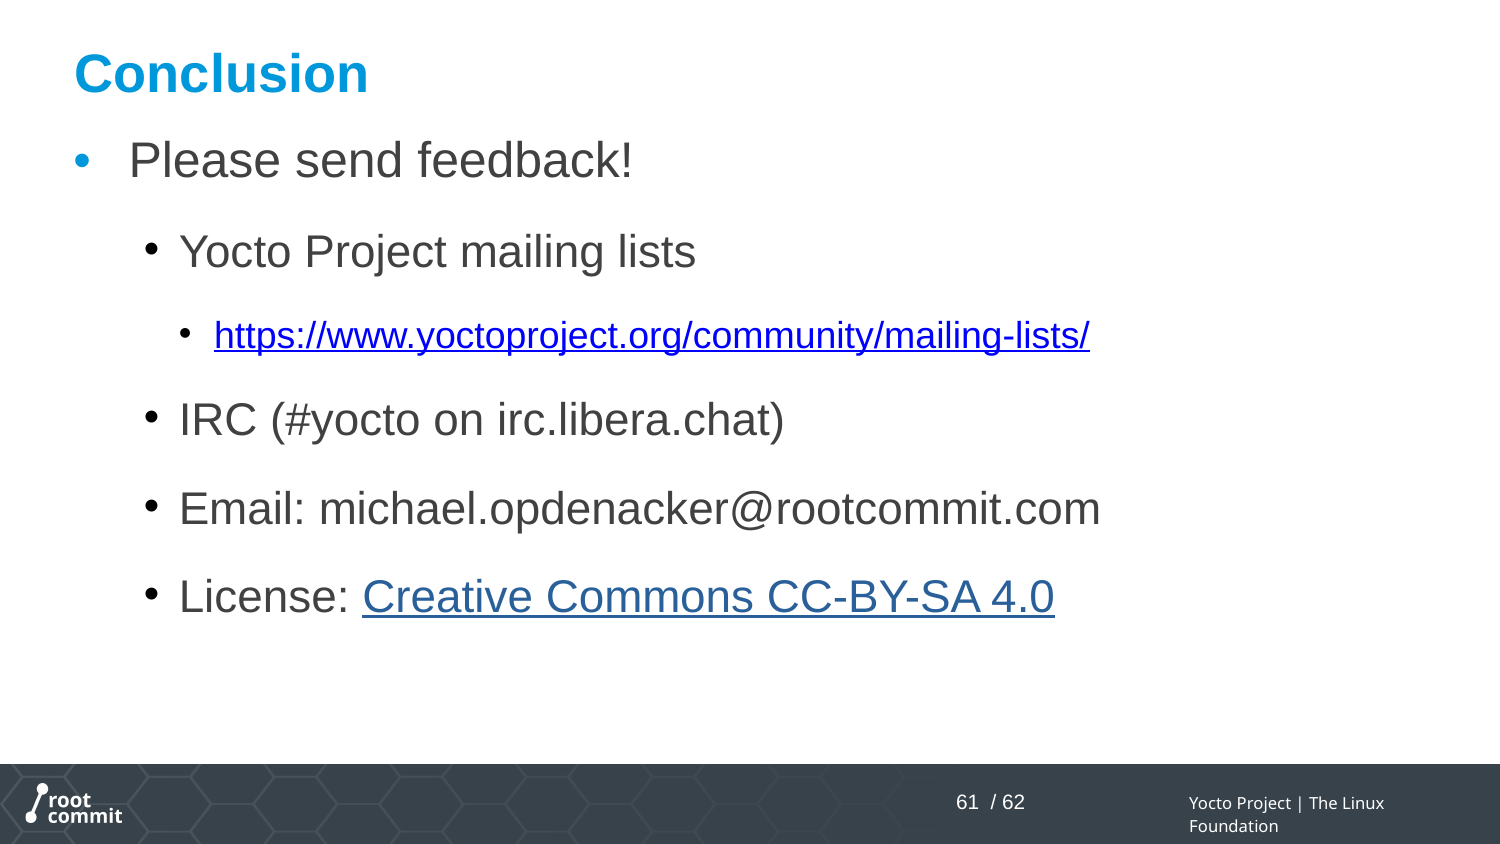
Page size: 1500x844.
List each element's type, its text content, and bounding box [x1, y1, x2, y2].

text_box Conclusion [74, 50, 1424, 159]
text_box Please send feedback! Yocto Project mailing lists https://www.yoctoproject.org/community/mailing-lists/ IRC (#yocto on irc.libera.chat) Email: michael.opdenacker@rootcommit.com License: Creative Commons CC-BY-SA 4.0 [72, 132, 1422, 738]
picture [0, 0, 1500, 844]
